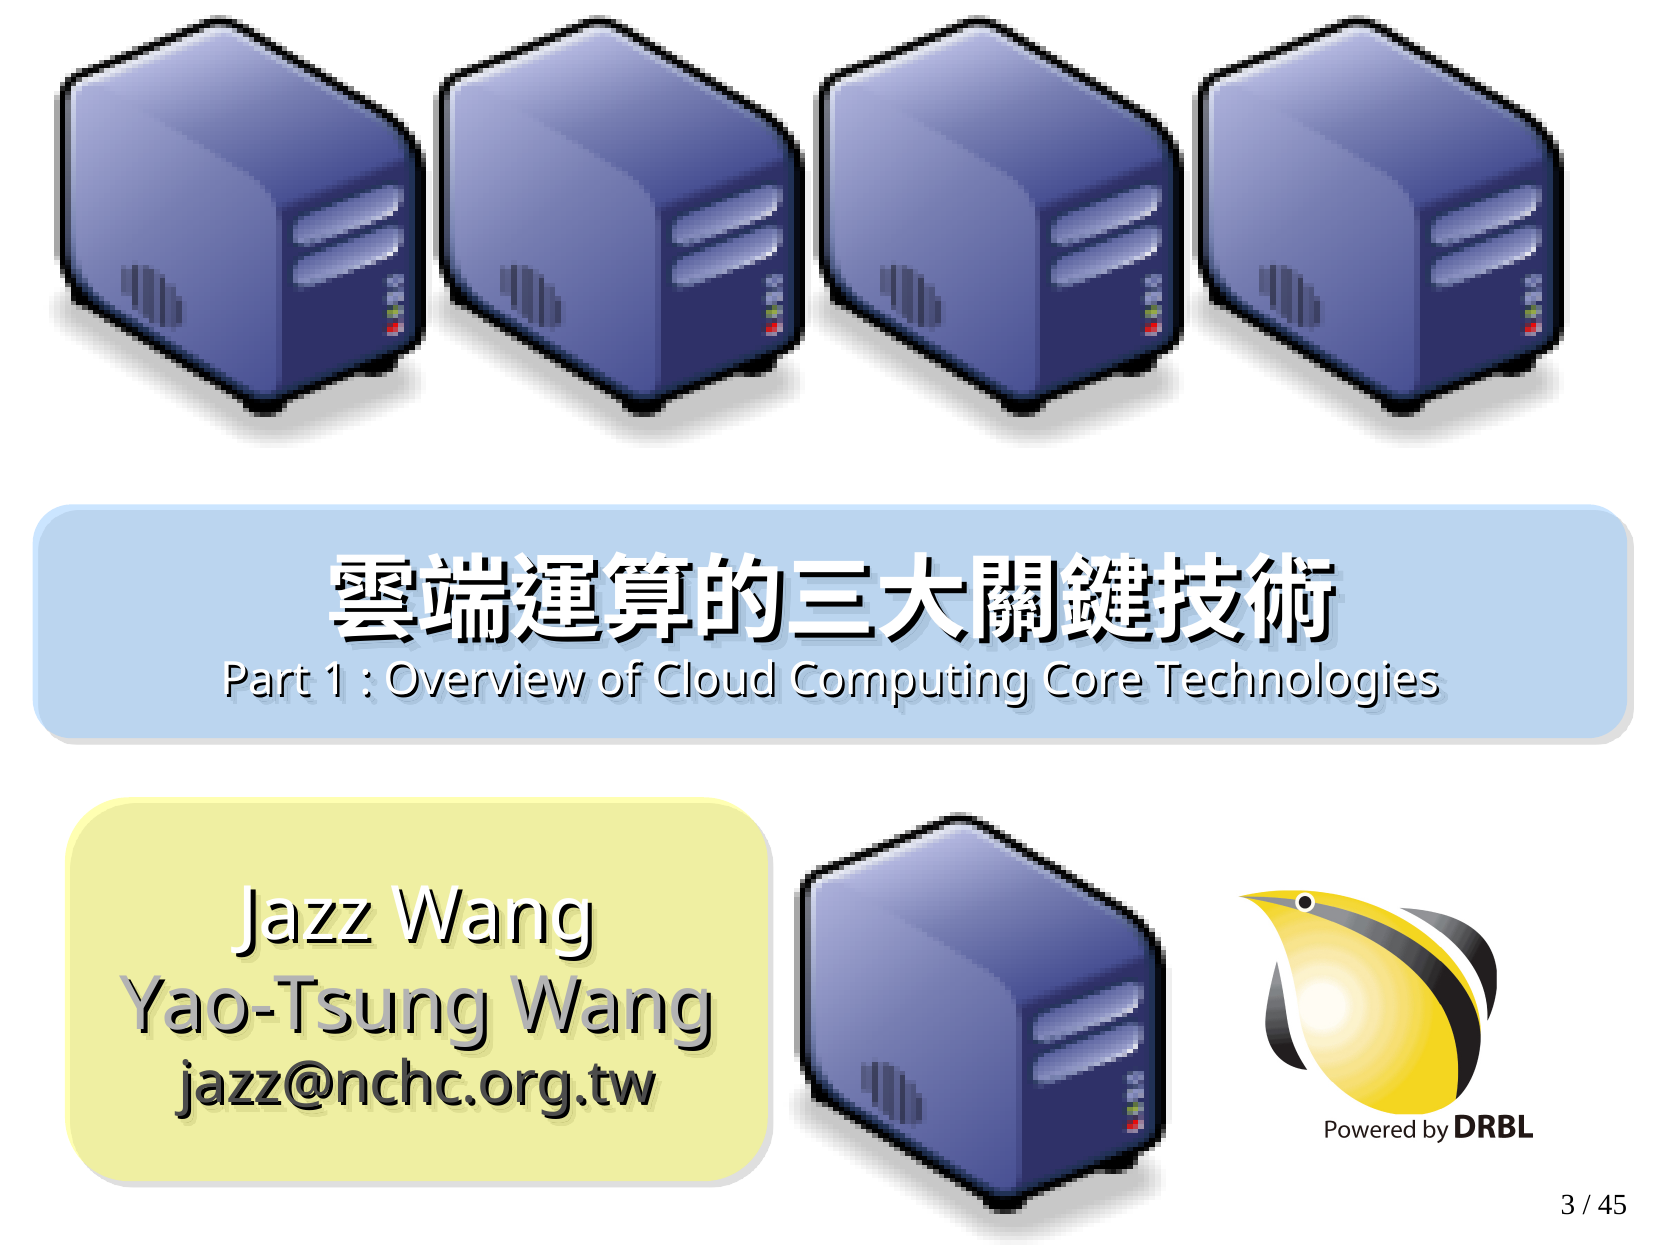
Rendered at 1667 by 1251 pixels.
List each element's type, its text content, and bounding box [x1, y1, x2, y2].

text_box 雲端運算的三大關鍵技術 Part 1 : Overview of Cloud Computing Core Technologies [32, 504, 1628, 739]
picture [1224, 874, 1548, 1152]
picture [767, 799, 1211, 1249]
text_box Jazz Wang Yao-Tsung Wang jazz@nchc.org.tw [64, 797, 767, 1182]
picture [27, 2, 1609, 502]
